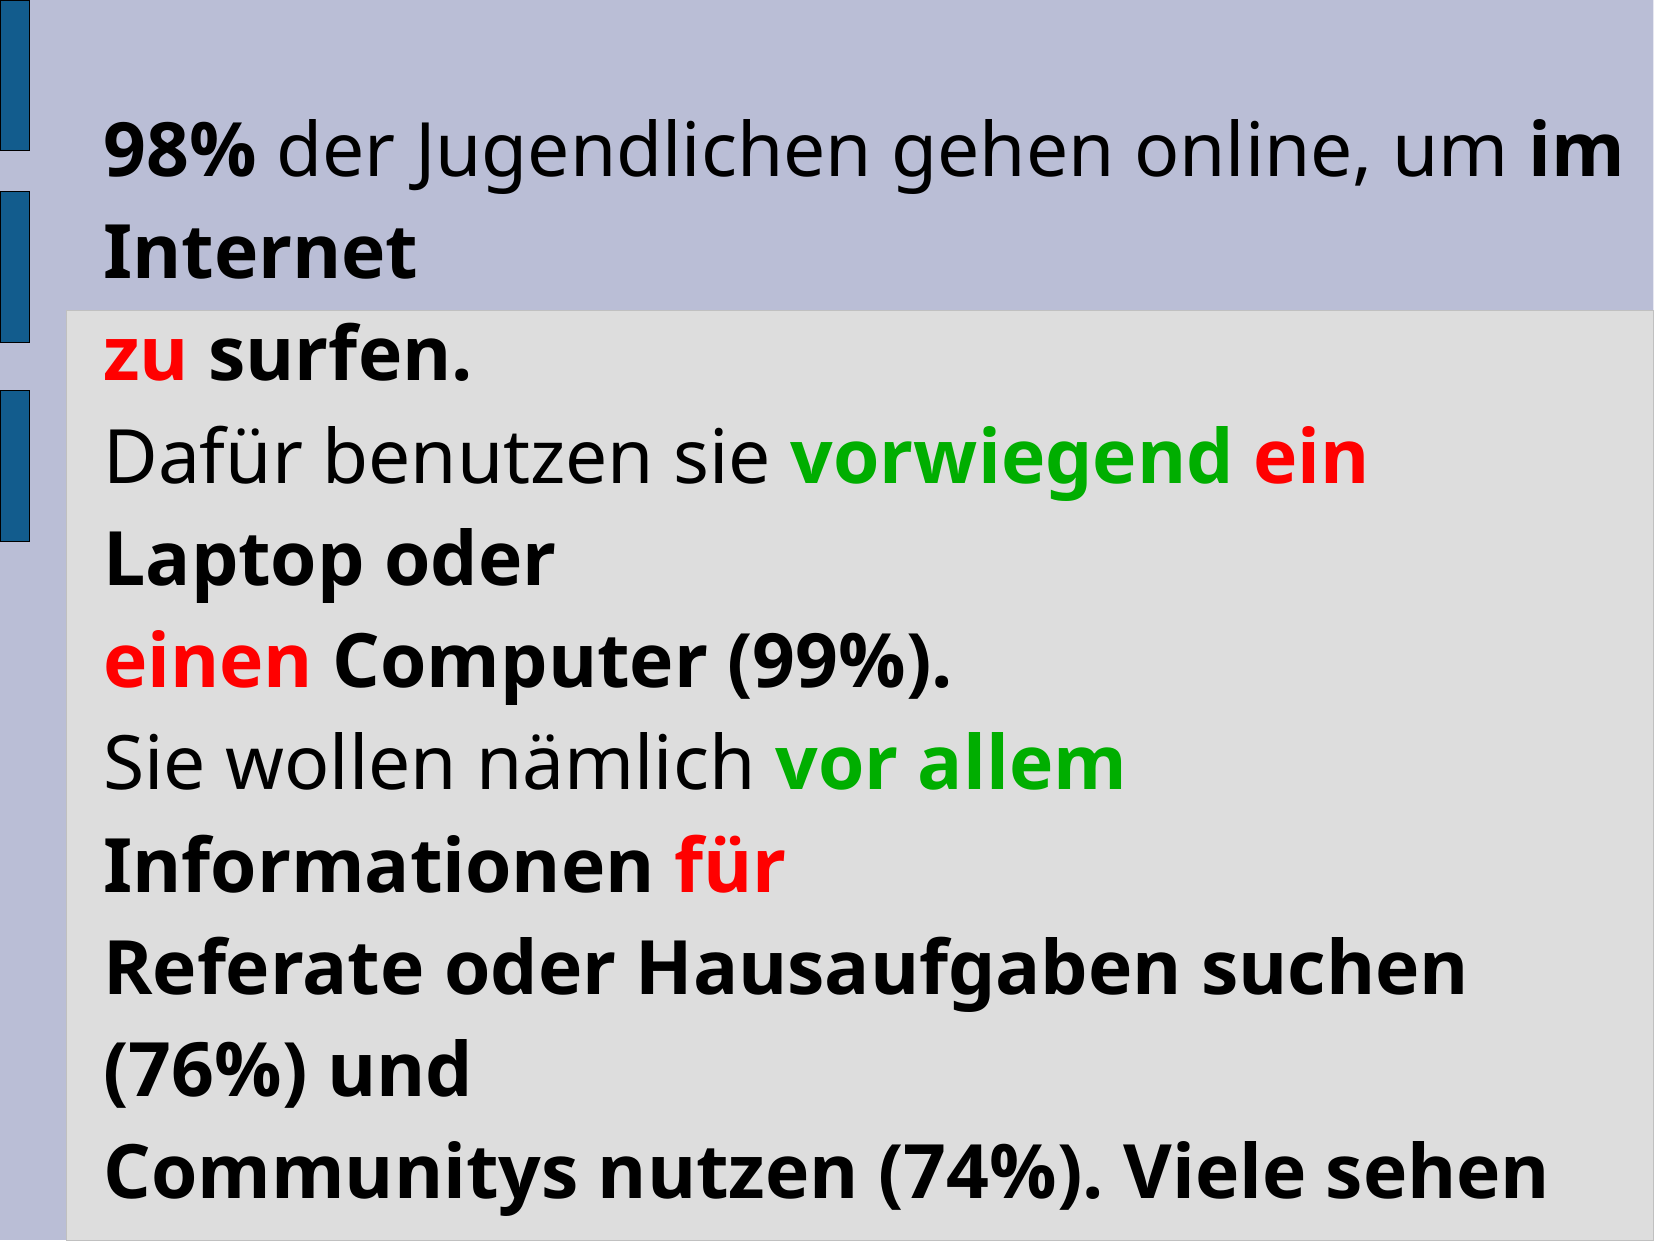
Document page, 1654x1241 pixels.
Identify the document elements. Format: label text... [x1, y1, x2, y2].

text_box 98% der Jugendlichen gehen online, um im Internet zu surfen. Dafür benutzen sie vorwiegend ein Laptop oder einen Computer (99%). Sie wollen nämlich vor allem Informationen für Referate oder Hausaufgaben suchen (76%) und Communitys nutzen (74%). Viele sehen sich auch Videos an oder hören Musik (73%). Am wichtigsten ist ihnen, etwas mit der Familie oder mit Freunden zu unternehmen (68%). Computer und Internet bleiben für viele ein soziales Medium, das sie in ihrer Freizeit nutzen. [88, 88, 1654, 1182]
